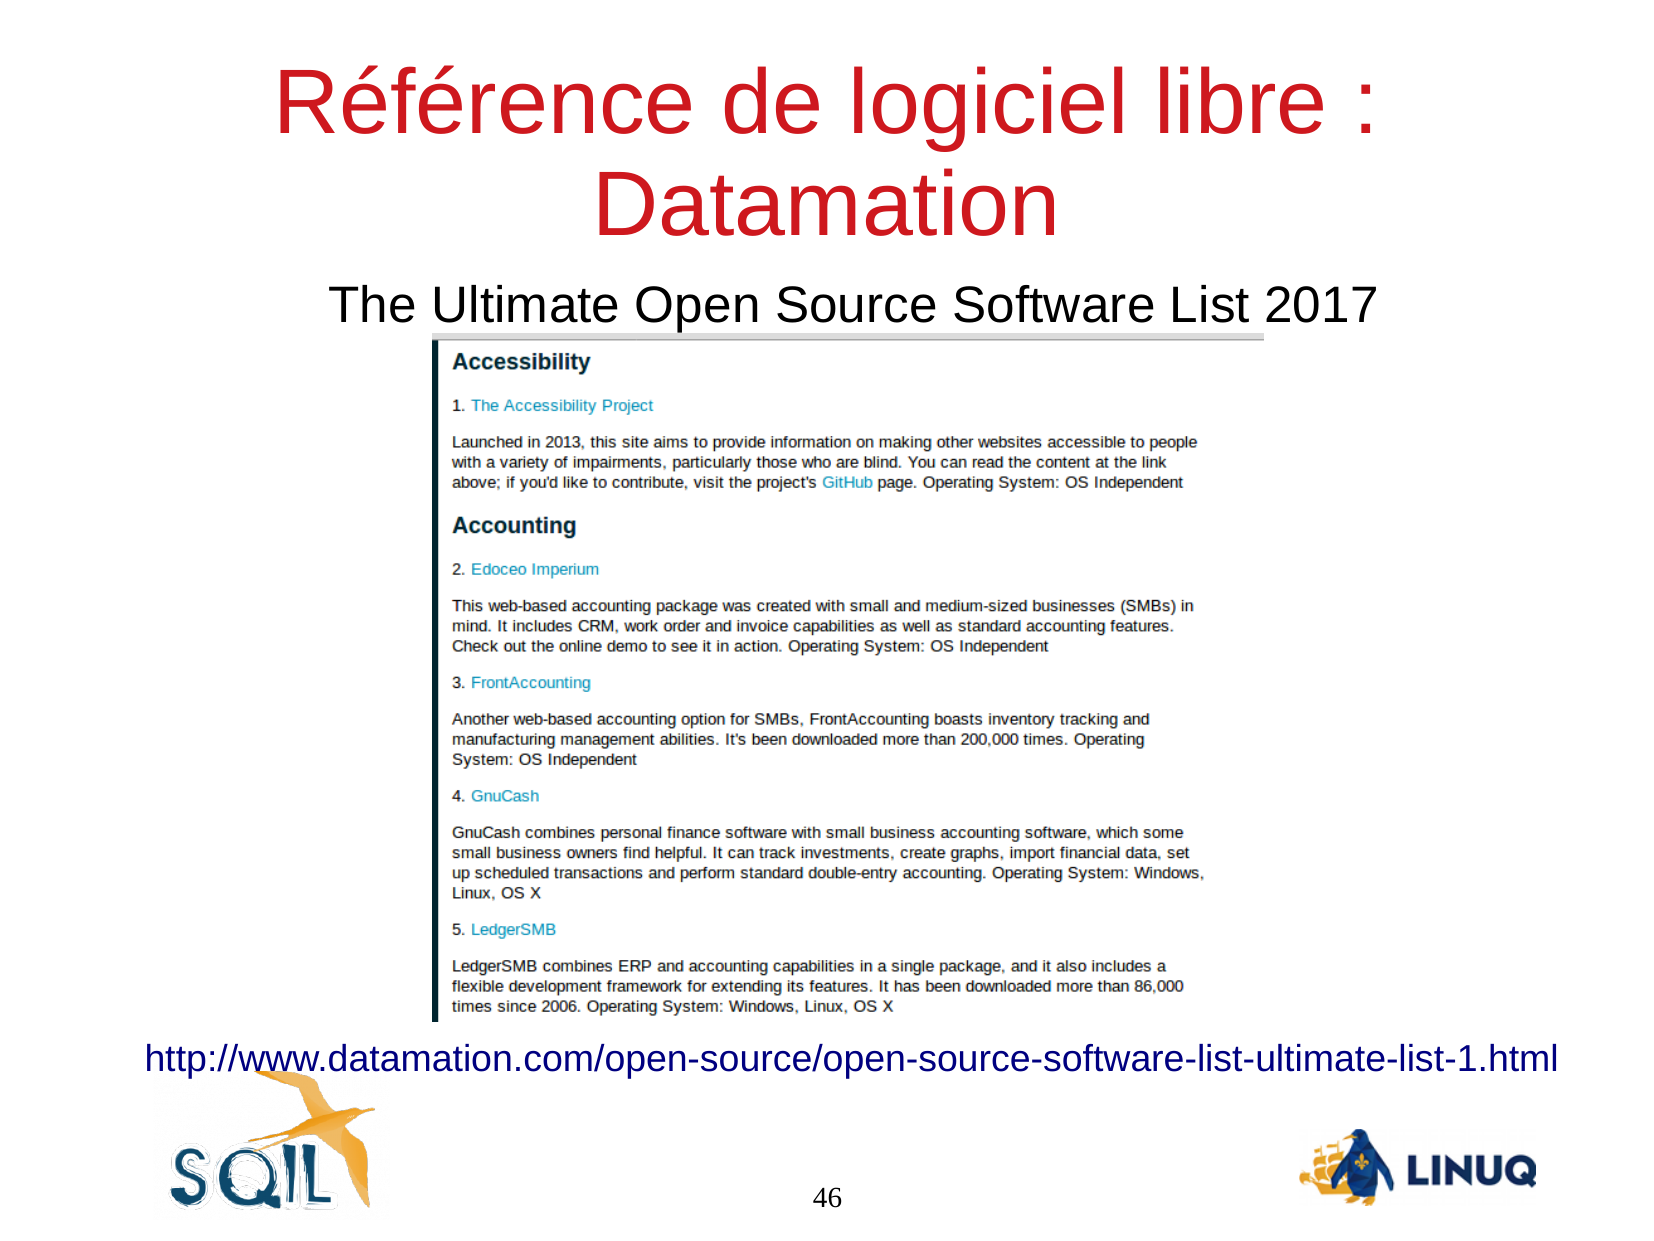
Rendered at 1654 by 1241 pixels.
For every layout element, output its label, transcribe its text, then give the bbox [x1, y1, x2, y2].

picture [153, 1087, 390, 1220]
text_box http://www.datamation.com/open-source/open-source-software-list-ultimate-list-1.html [59, 1030, 1585, 1087]
picture [432, 333, 1264, 1022]
picture [1299, 1129, 1536, 1206]
title Référence de logiciel libre : Datamation [82, 49, 1571, 257]
text_box The Ultimate Open Source Software List 2017 [274, 276, 1425, 336]
